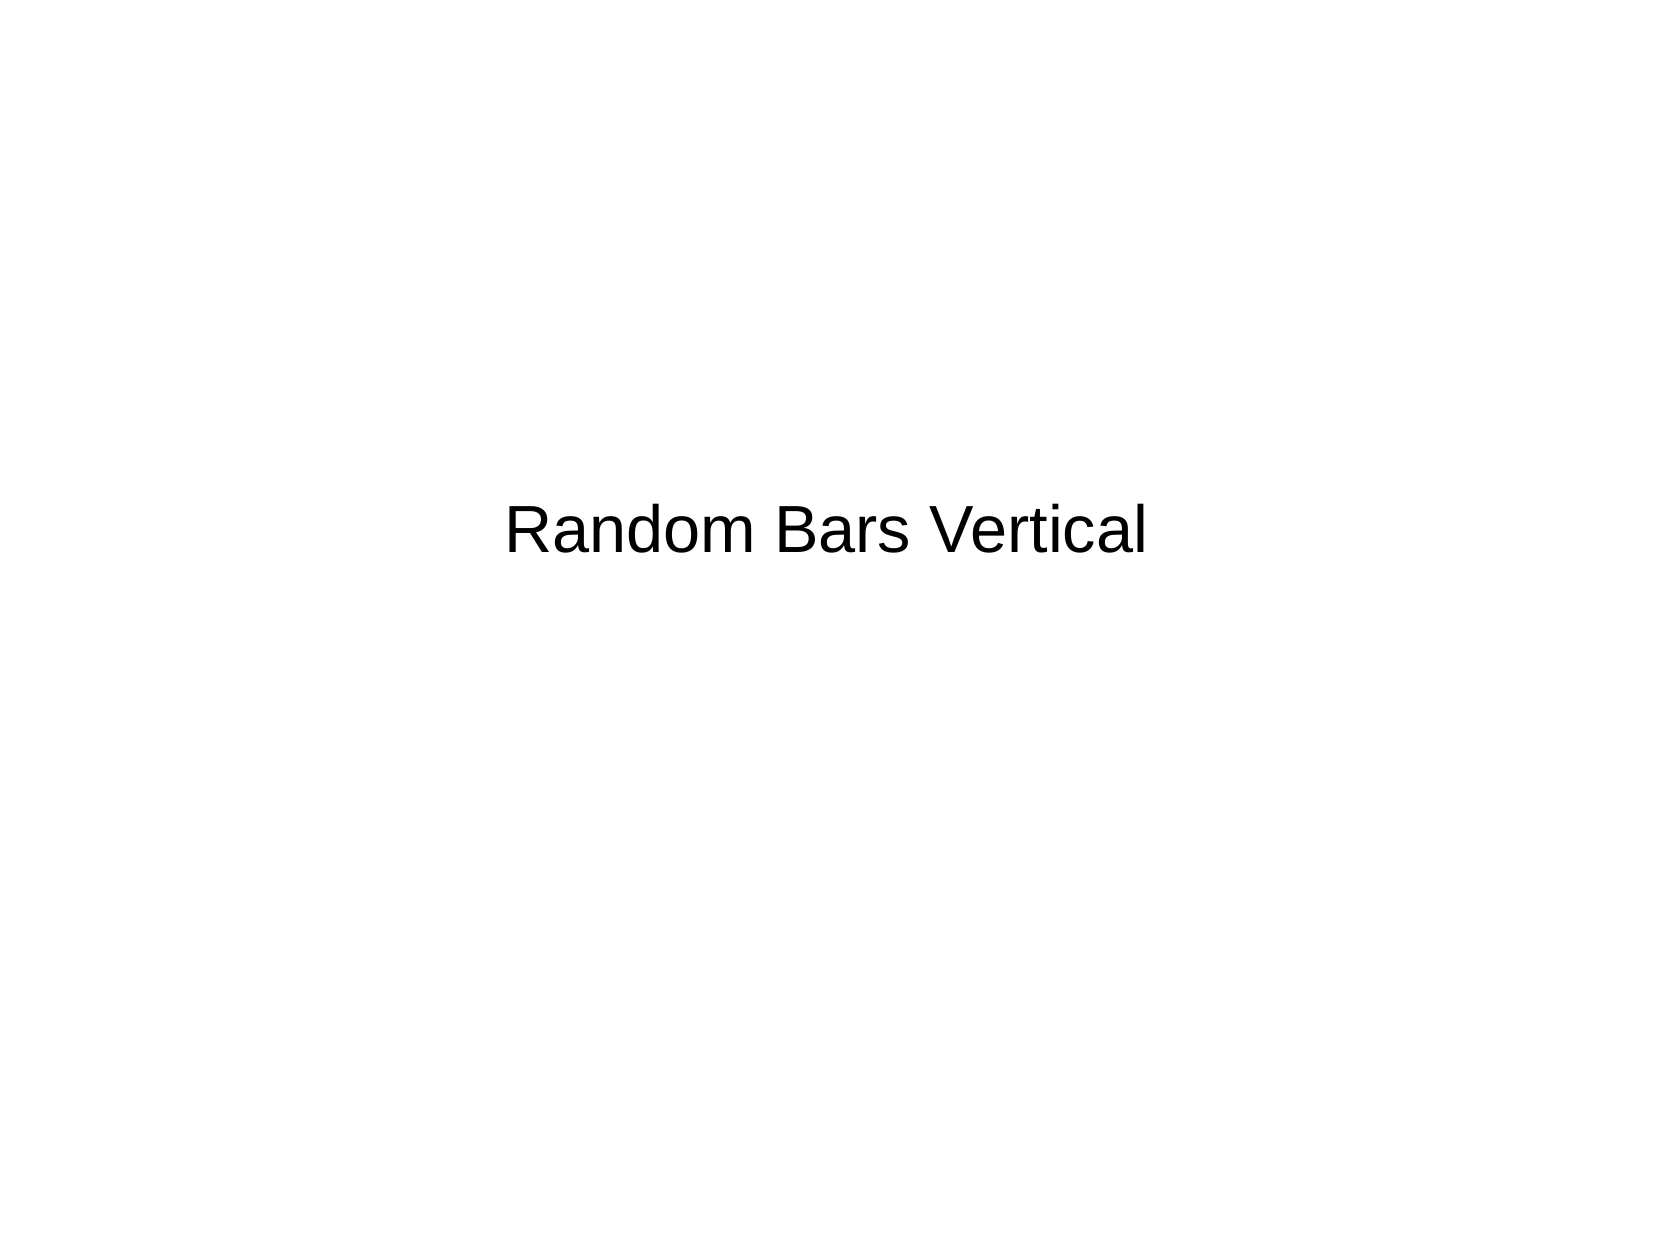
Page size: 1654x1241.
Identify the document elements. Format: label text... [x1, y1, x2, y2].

subtitle Random Bars Vertical [82, 49, 1571, 1010]
